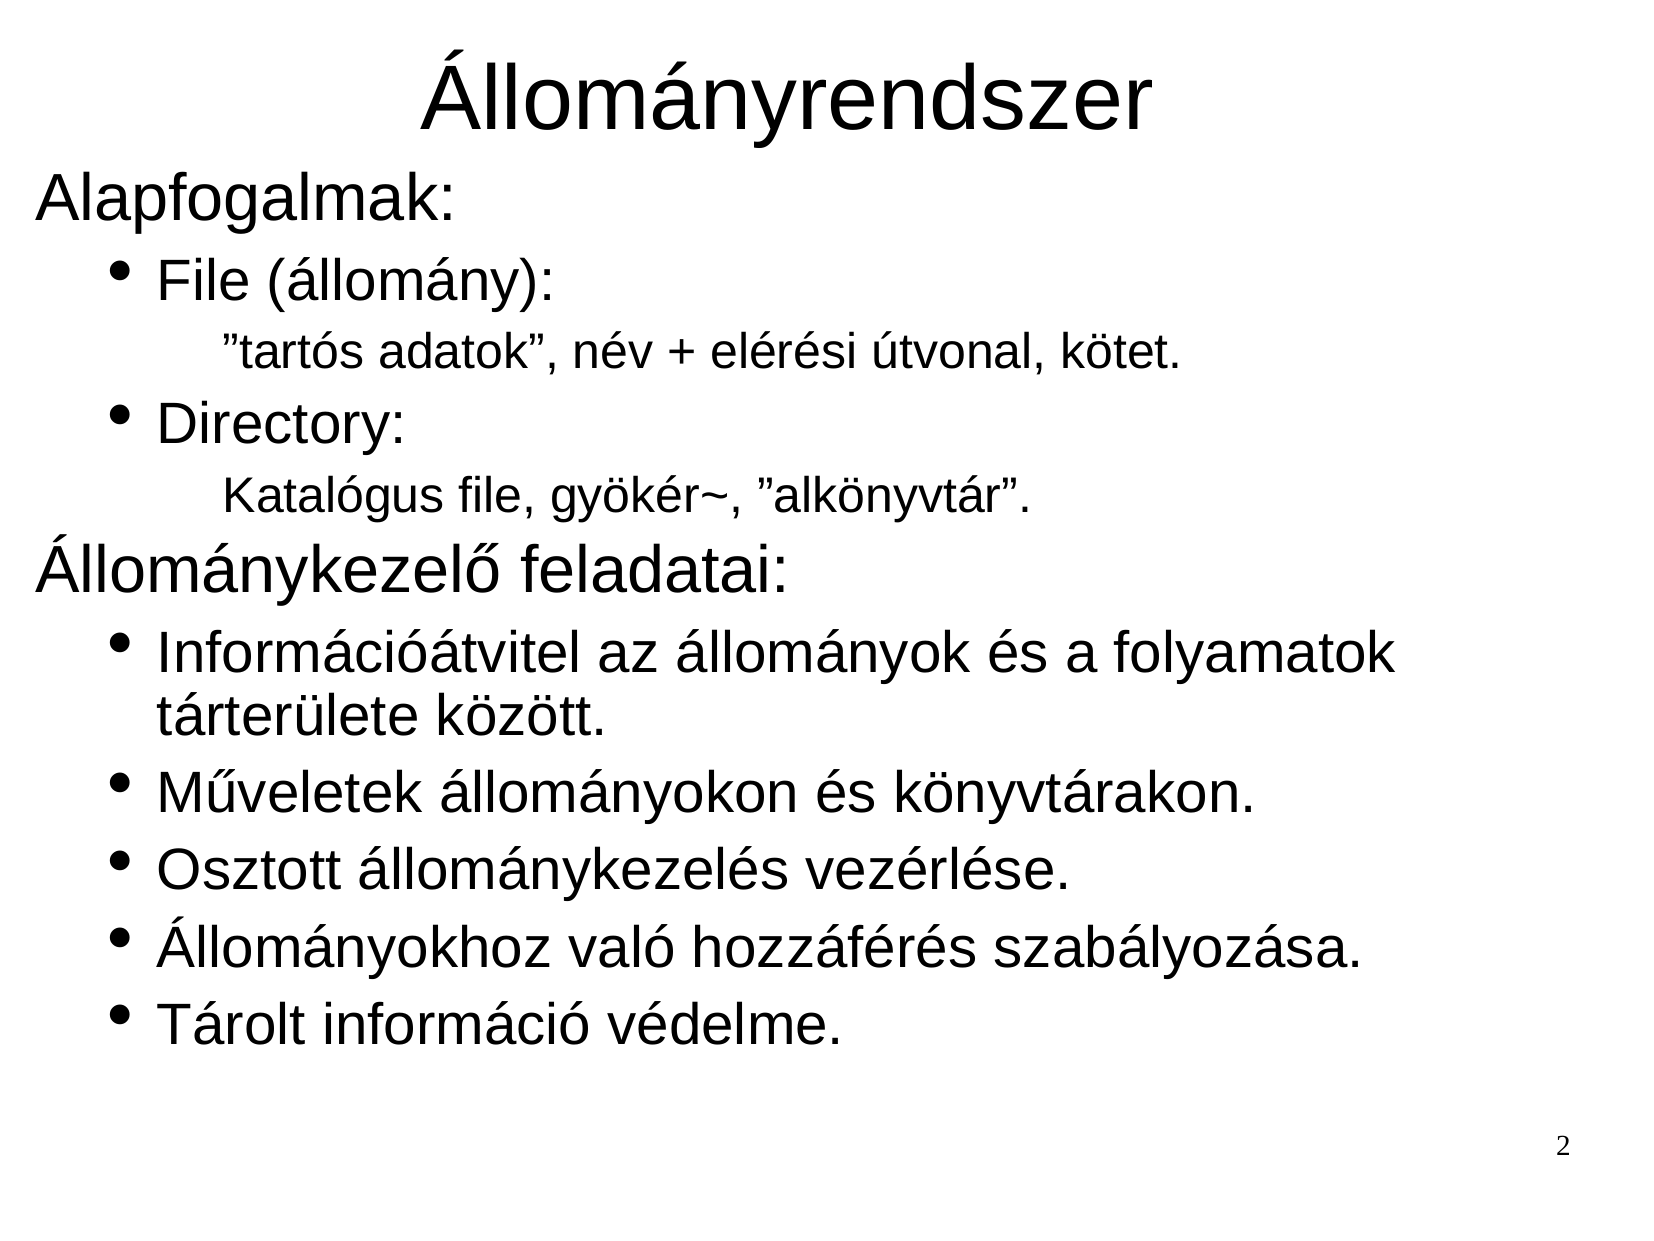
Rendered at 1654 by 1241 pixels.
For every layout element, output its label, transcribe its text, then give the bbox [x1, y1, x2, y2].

list Alapfogalmak: File (állomány): ”tartós adatok”, név + elérési útvonal, kötet. Directory: Katalógus file, gyökér~, ”alkönyvtár”. Állománykezelő feladatai: Információátvitel az állományok és a folyamatok tárterülete között. Műveletek állományokon és könyvtárakon. Osztott állománykezelés vezérlése. Állományokhoz való hozzáférés szabályozása. Tárolt információ védelme. [20, 155, 1635, 1217]
title Állományrendszer [67, 6, 1473, 155]
